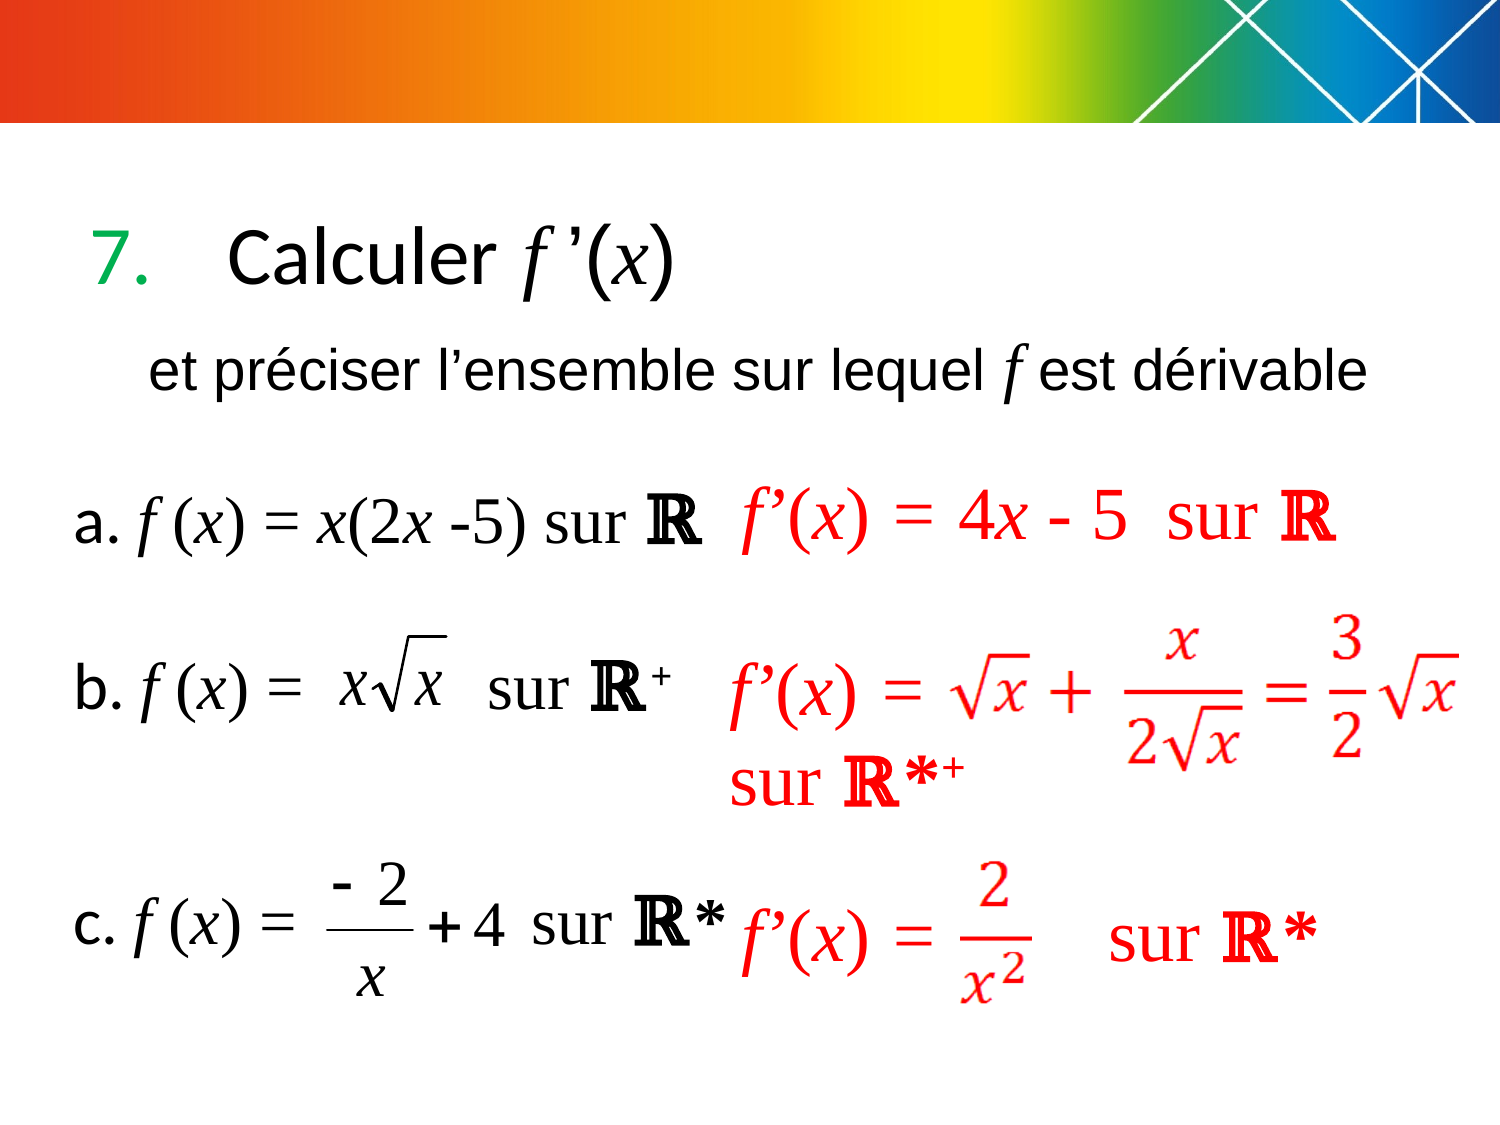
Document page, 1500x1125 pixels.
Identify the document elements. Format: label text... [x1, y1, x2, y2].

text_box et préciser l’ensemble sur lequel f est dérivable [133, 316, 1385, 412]
text_box f’(x) = sur ℝ* [1032, 878, 1407, 984]
picture [949, 608, 1459, 786]
text_box f’(x) = sur ℝ* [726, 878, 960, 984]
picture [0, 0, 1359, 123]
chart [316, 843, 516, 1011]
chart [328, 621, 458, 730]
text_box Calculer f ’(x) [75, 164, 1500, 339]
text_box f’(x) = 4x - 5 sur ℝ [726, 456, 1395, 563]
picture [960, 855, 1032, 1018]
picture [1340, 0, 1500, 123]
text_box f’(x) = sur ℝ*+ [714, 632, 1360, 829]
text_box a. f (x) = x(2x -5) sur ℝ b. f (x) = sur ℝ+ c. f (x) = sur ℝ* [58, 468, 997, 966]
